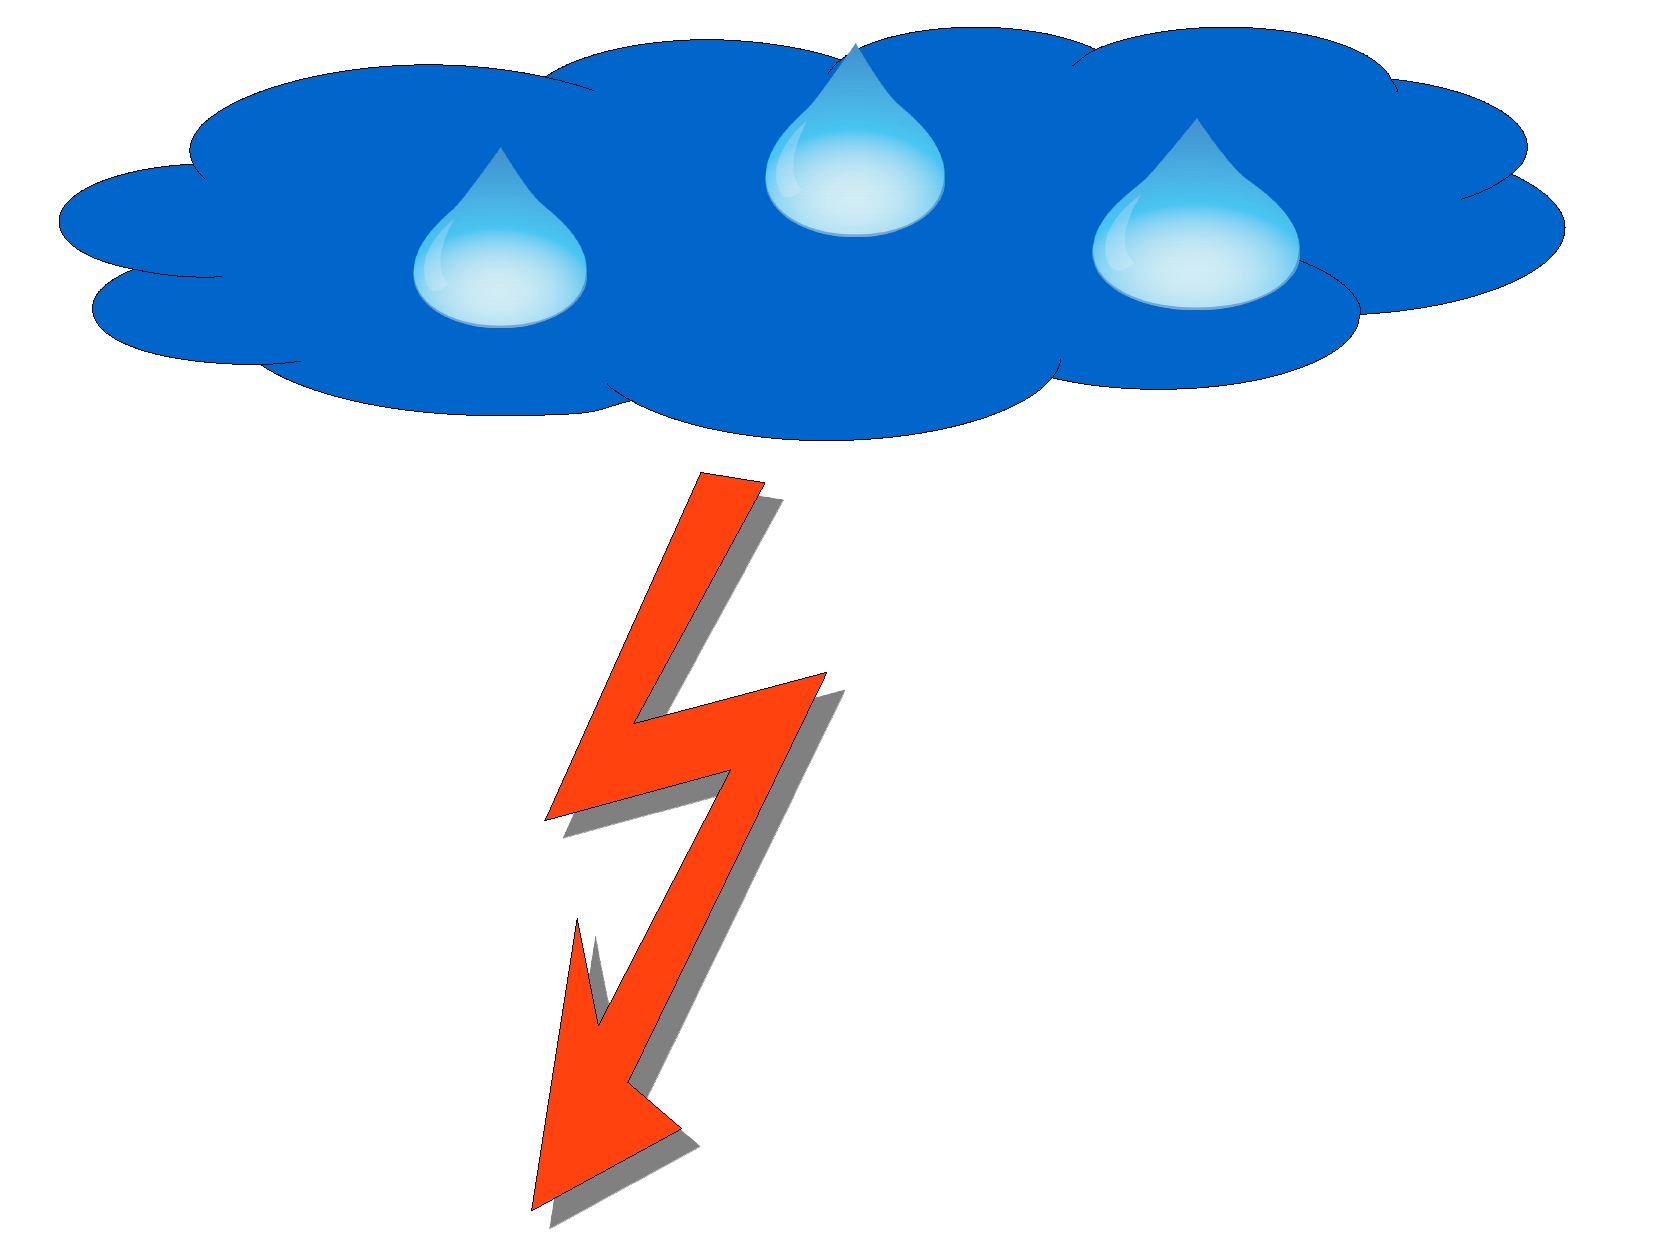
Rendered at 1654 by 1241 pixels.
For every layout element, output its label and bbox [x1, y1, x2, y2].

picture [413, 147, 587, 328]
picture [1092, 118, 1300, 310]
picture [765, 43, 945, 237]
text_box [59, 27, 1566, 441]
text_box [531, 472, 827, 1211]
